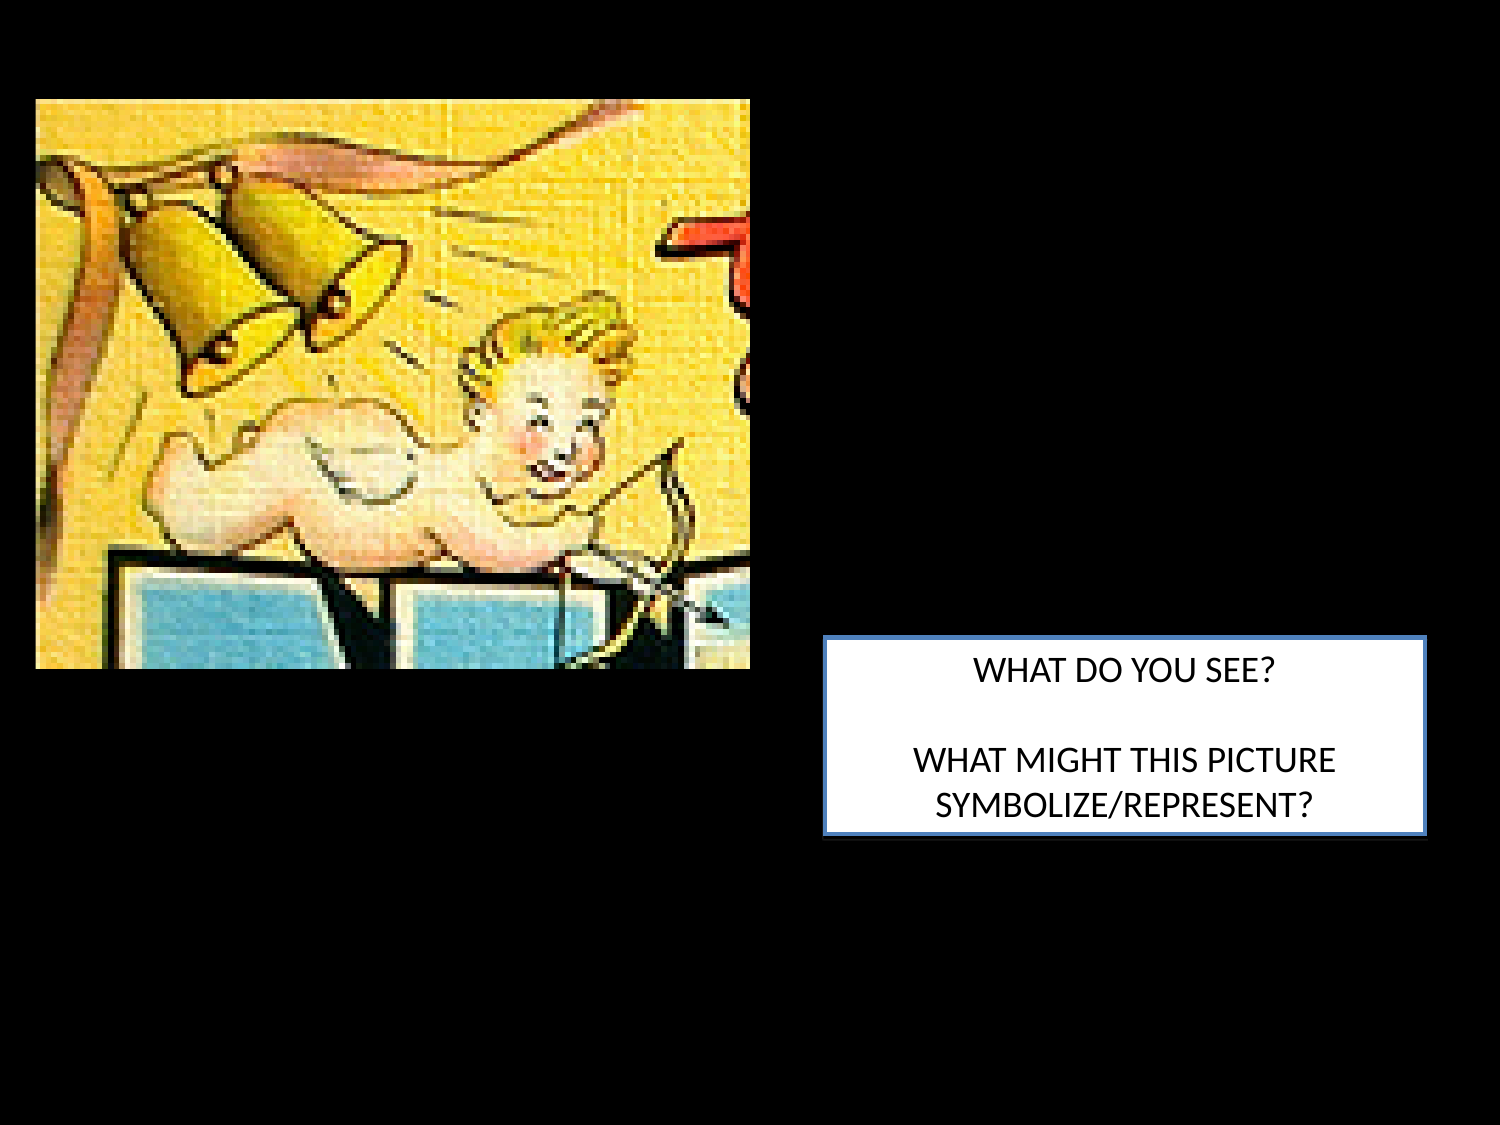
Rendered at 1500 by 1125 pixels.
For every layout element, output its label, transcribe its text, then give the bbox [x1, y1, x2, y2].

picture [35, 99, 751, 669]
text_box WHAT DO YOU SEE? WHAT MIGHT THIS PICTURE SYMBOLIZE/REPRESENT? [825, 637, 1426, 835]
